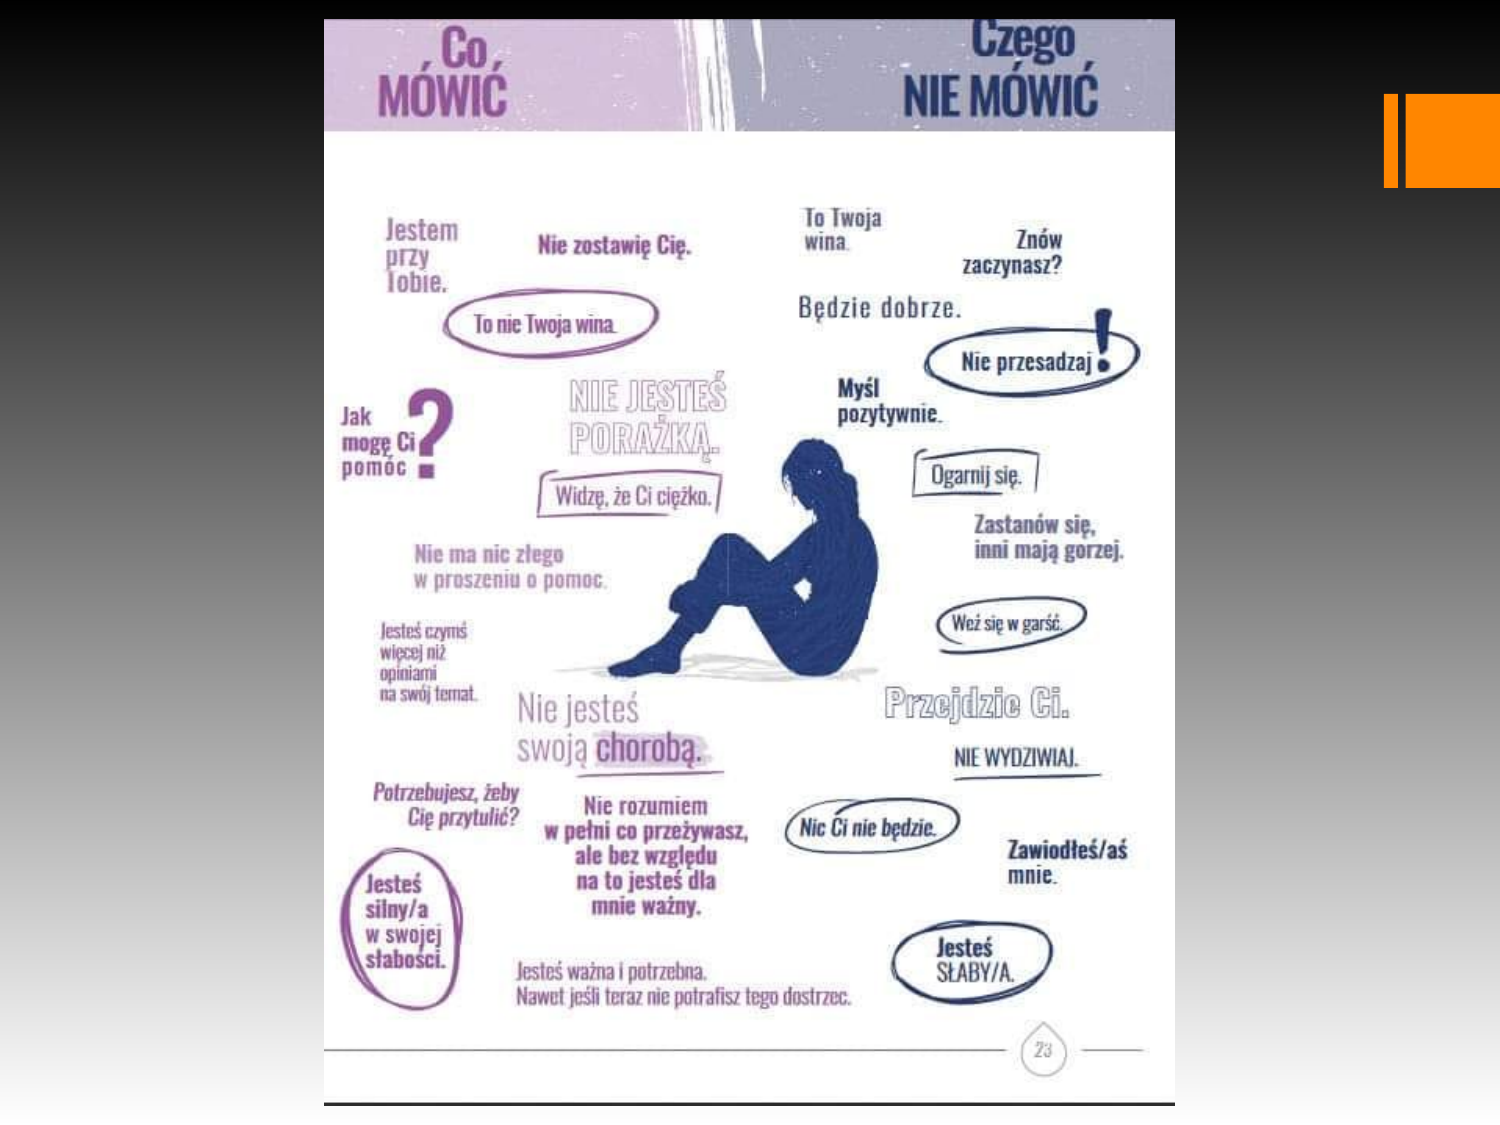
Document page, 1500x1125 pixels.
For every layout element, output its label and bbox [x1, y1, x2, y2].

picture [324, 19, 1175, 1106]
